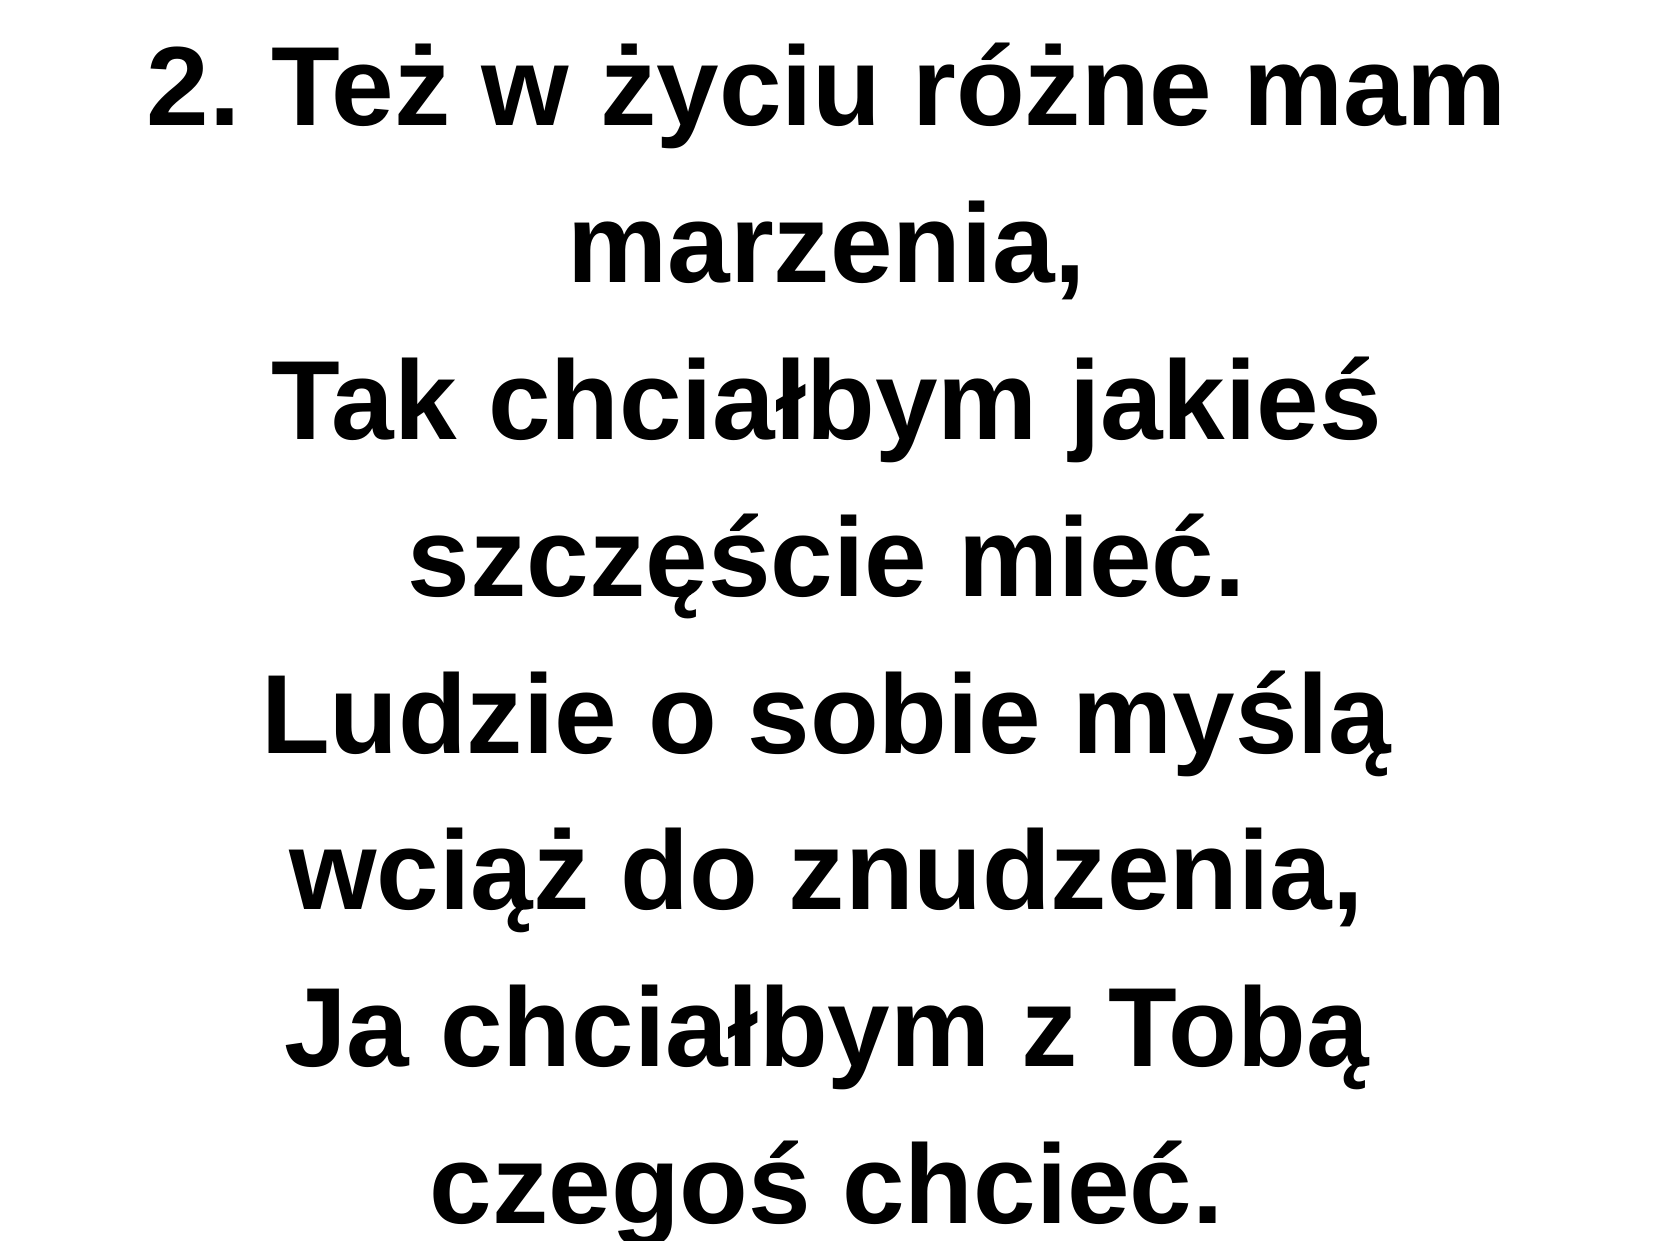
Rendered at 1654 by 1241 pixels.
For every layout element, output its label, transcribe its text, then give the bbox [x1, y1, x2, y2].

subtitle 2. Też w życiu różne mam marzenia, Tak chciałbym jakieś szczęście mieć. Ludzie o sobie myślą wciąż do znudzenia, Ja chciałbym z Tobą czegoś chcieć. [0, 0, 1654, 1241]
